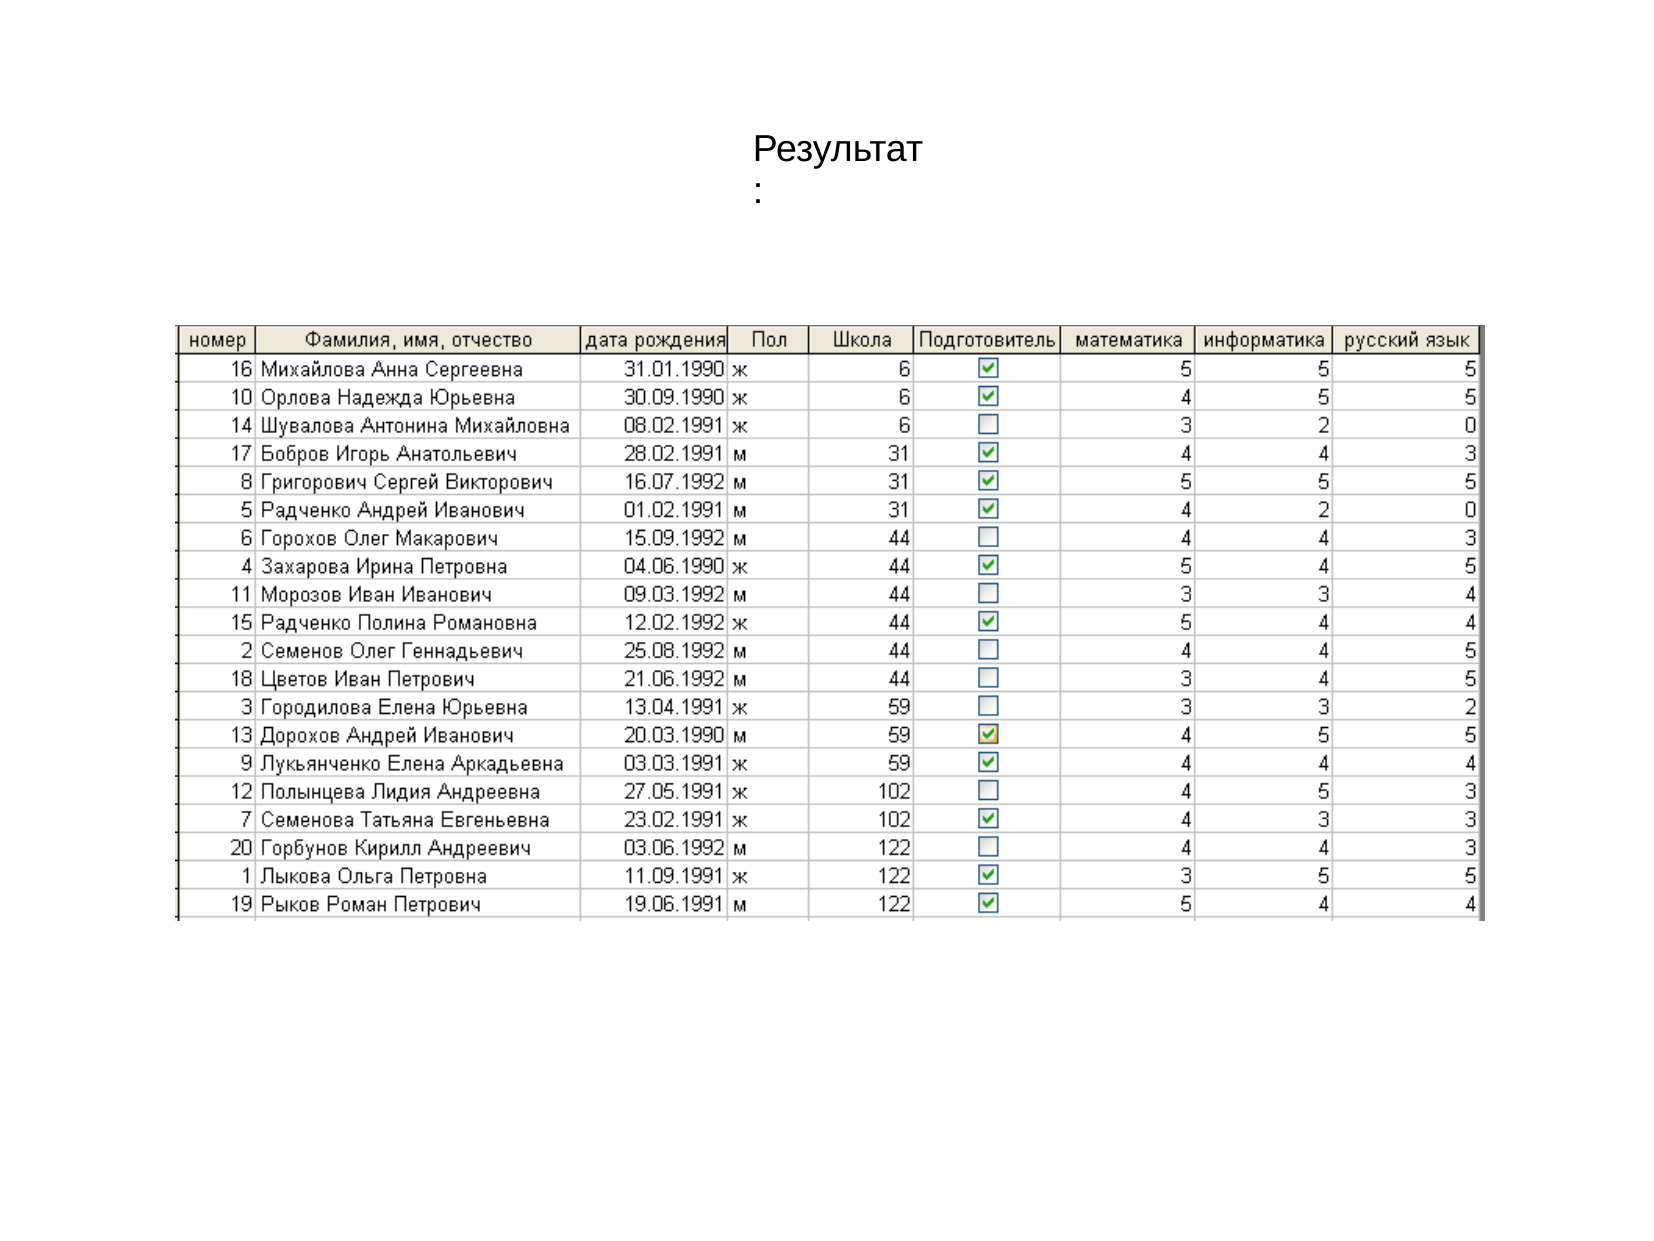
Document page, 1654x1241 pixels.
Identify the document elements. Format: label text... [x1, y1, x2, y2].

text_box Результат: [738, 120, 949, 178]
picture [175, 325, 1485, 921]
